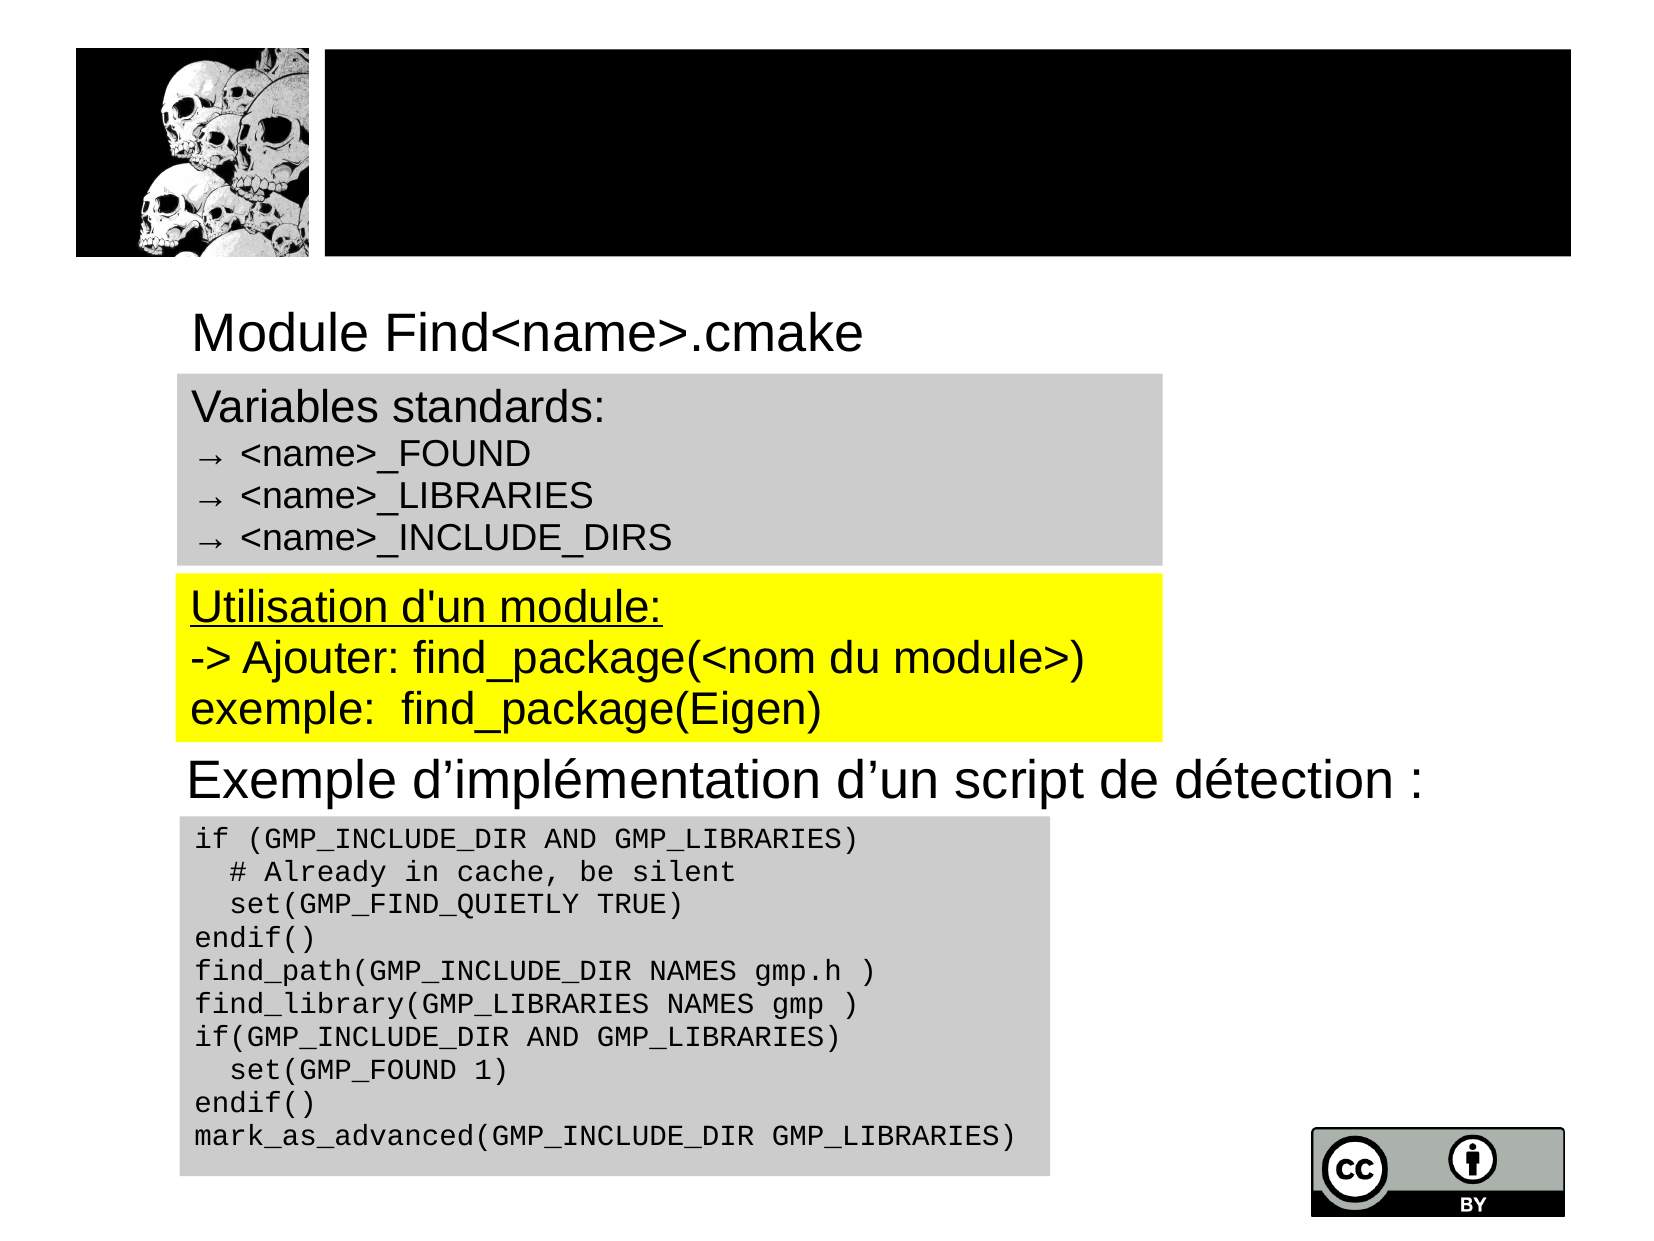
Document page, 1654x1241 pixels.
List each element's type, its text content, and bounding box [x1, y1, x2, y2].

picture [76, 48, 309, 257]
text_box if (GMP_INCLUDE_DIR AND GMP_LIBRARIES) # Already in cache, be silent set(GMP_FIND_QUIETLY TRUE) endif() find_path(GMP_INCLUDE_DIR NAMES gmp.h ) find_library(GMP_LIBRARIES NAMES gmp ) if(GMP_INCLUDE_DIR AND GMP_LIBRARIES) set(GMP_FOUND 1) endif() mark_as_advanced(GMP_INCLUDE_DIR GMP_LIBRARIES) [179, 818, 1051, 1177]
text_box Utilisation d'un module: -> Ajouter: find_package(<nom du module>) exemple: find_package(Eigen) [175, 573, 1163, 742]
text_box Exemple d’implémentation d’un script de détection : [171, 742, 1463, 818]
title Les bases de Cmake Les macros de détection [324, 49, 1571, 257]
text_box Variables standards: → <name>_FOUND → <name>_LIBRARIES → <name>_INCLUDE_DIRS [177, 373, 1163, 566]
text_box Module Find<name>.cmake [177, 295, 1088, 371]
picture [1311, 1127, 1565, 1217]
